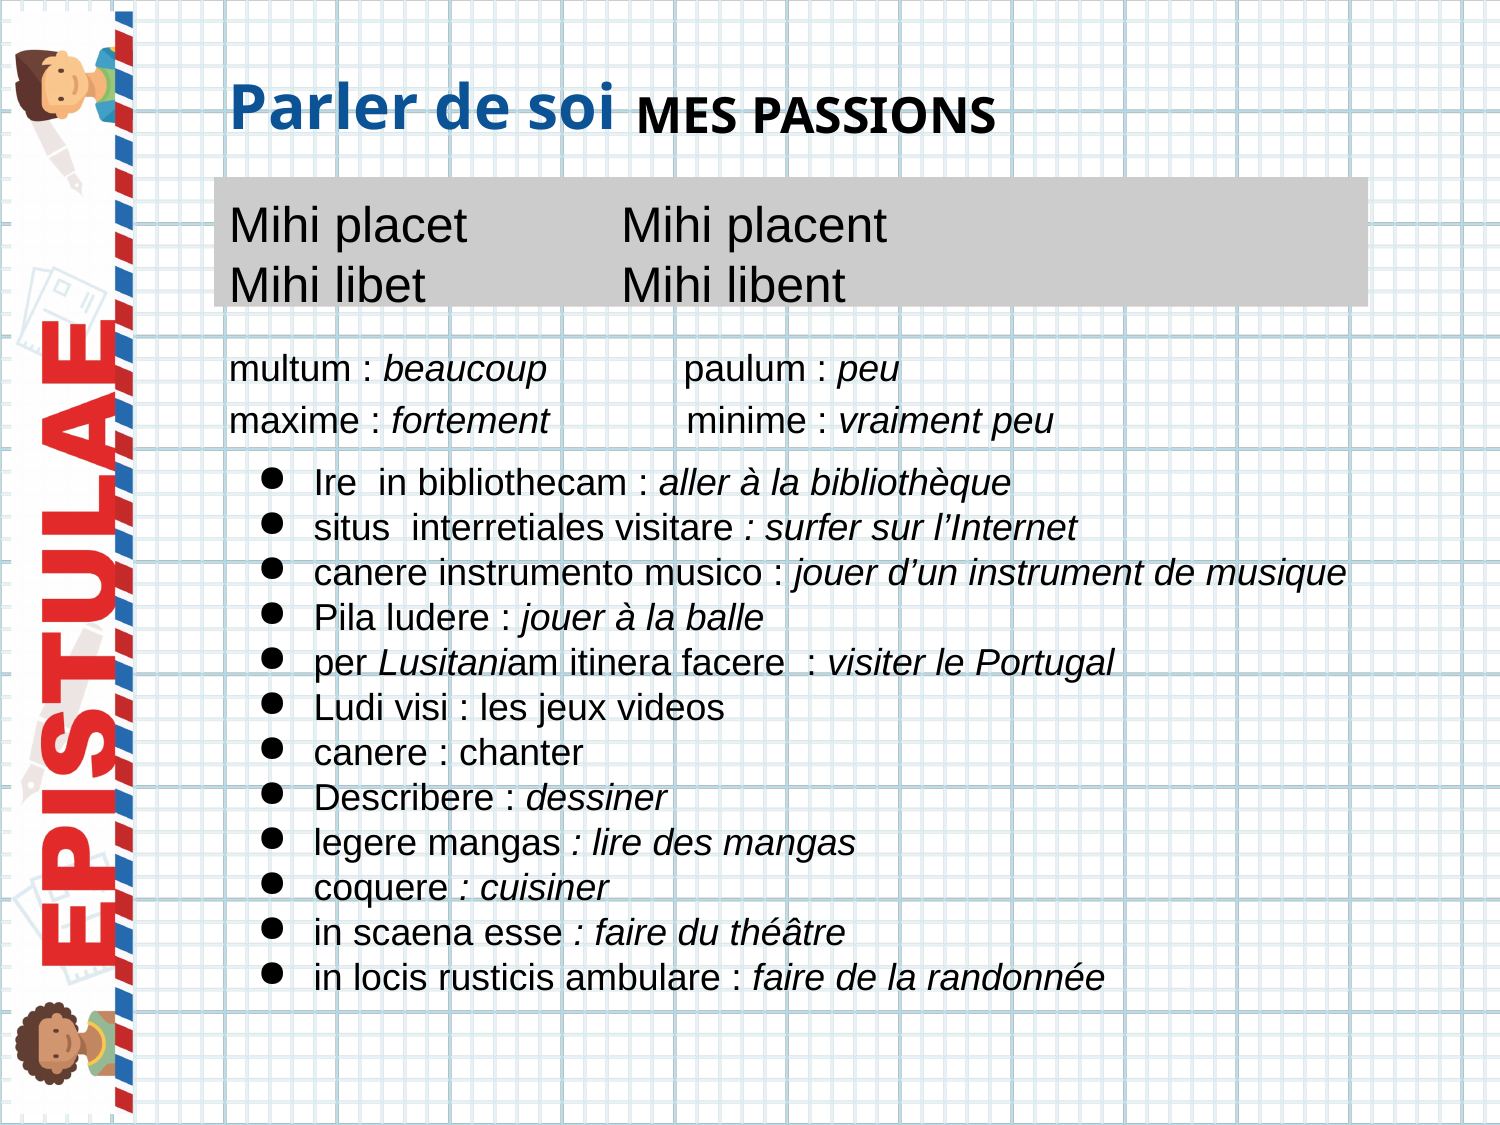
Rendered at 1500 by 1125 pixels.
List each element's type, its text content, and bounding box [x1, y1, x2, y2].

text_box multum : beaucoup paulum : peu maxime : fortement minime : vraiment peu [214, 322, 1369, 453]
picture [0, 0, 1500, 1125]
text_box MES PASSIONS [620, 68, 1500, 216]
text_box Parler de soi [213, 51, 1110, 200]
text_box Ire in bibliothecam : aller à la bibliothèque situs interretiales visitare : surfer sur l’Internet canere instrumento musico : jouer d’un instrument de musique Pila ludere : jouer à la balle per Lusitaniam itinera facere : visiter le Portugal Ludi visi : les jeux videos canere : chanter Describere : dessiner legere mangas : lire des mangas coquere : cuisiner in scaena esse : faire du théâtre in locis rusticis ambulare : faire de la randonnée [223, 443, 1423, 987]
text_box Mihi placet Mihi placent Mihi libet Mihi libent [214, 177, 1369, 307]
